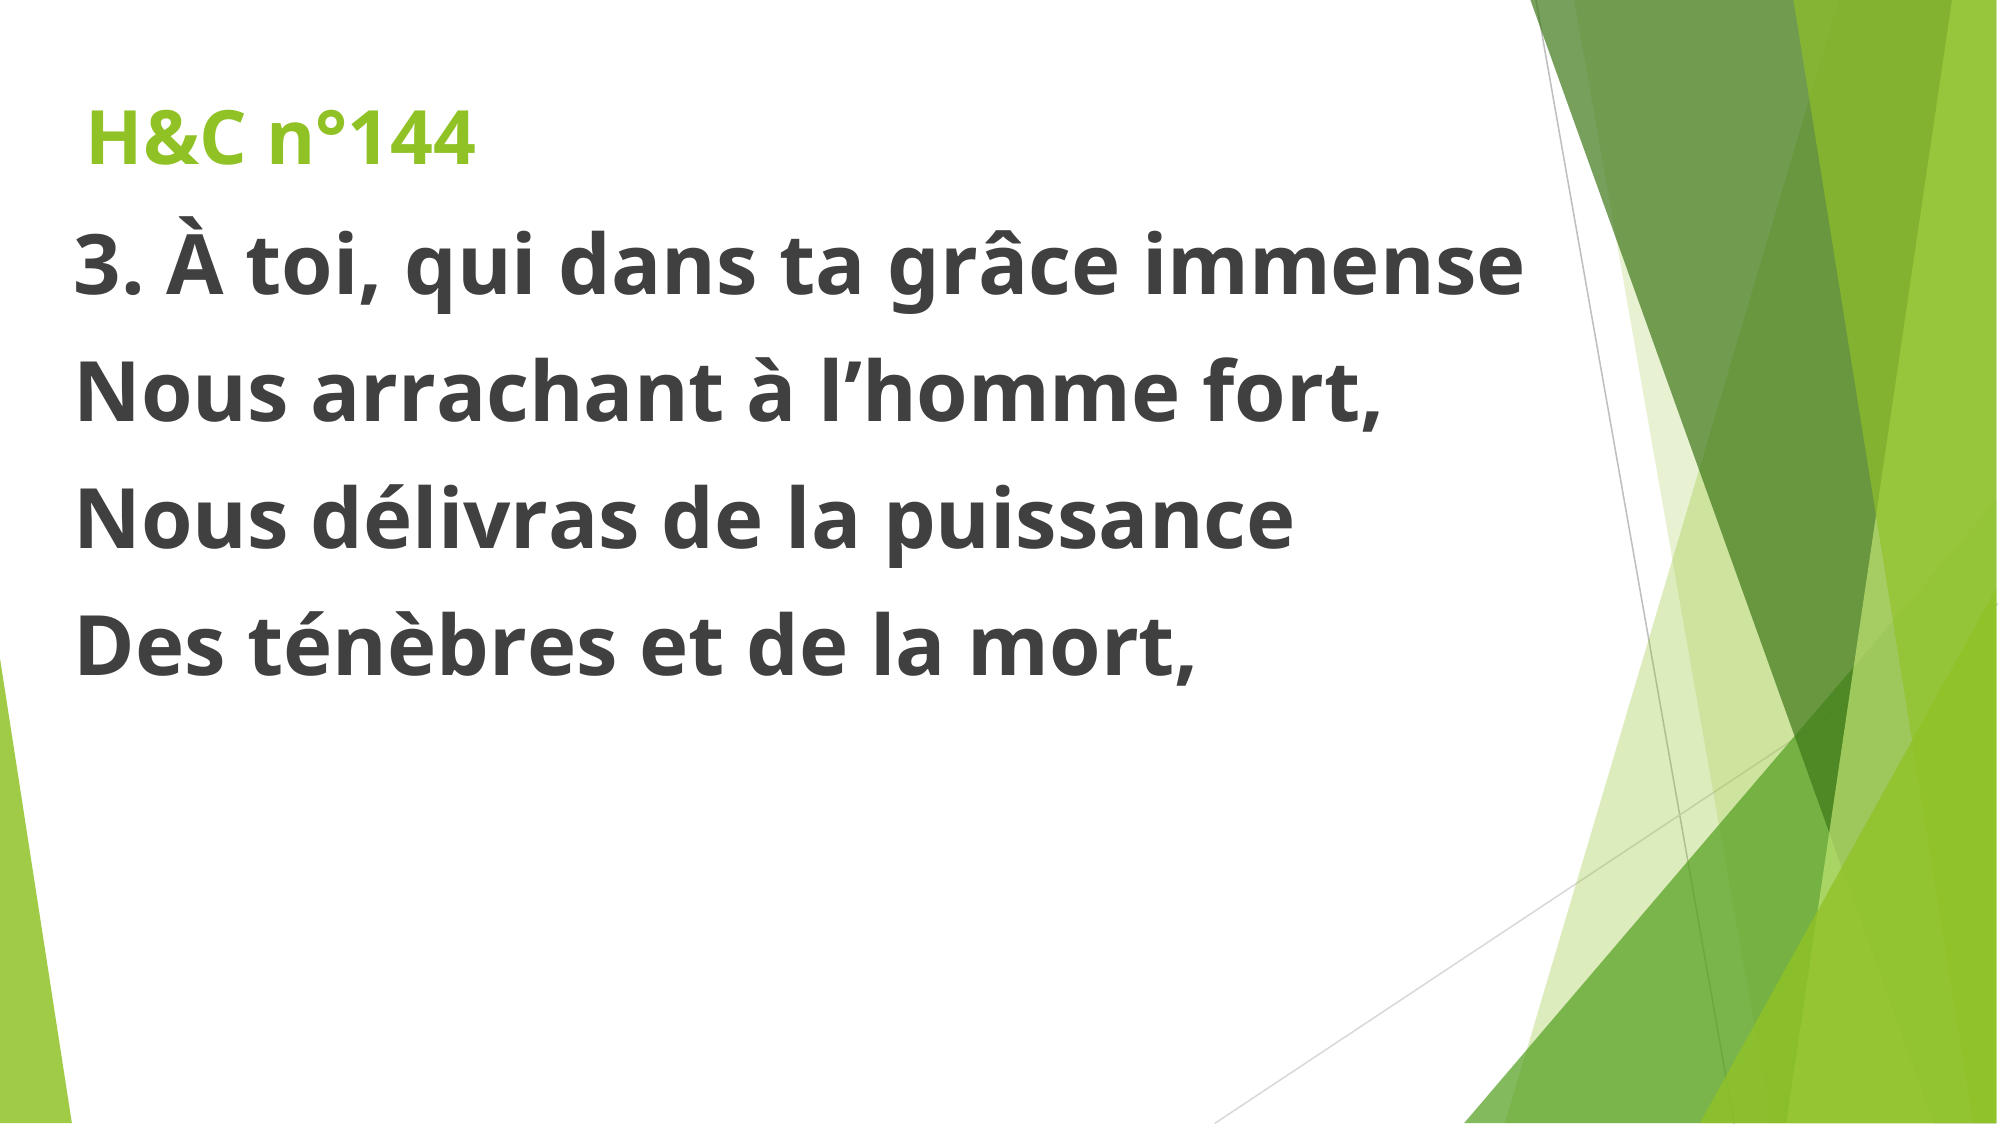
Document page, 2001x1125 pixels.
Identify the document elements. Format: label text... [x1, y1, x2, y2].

text_box 3. À toi, qui dans ta grâce immense Nous arrachant à l’homme fort, Nous délivras de la puissance Des ténèbres et de la mort, [59, 188, 1985, 1075]
text_box H&C n°144 [70, 82, 497, 188]
